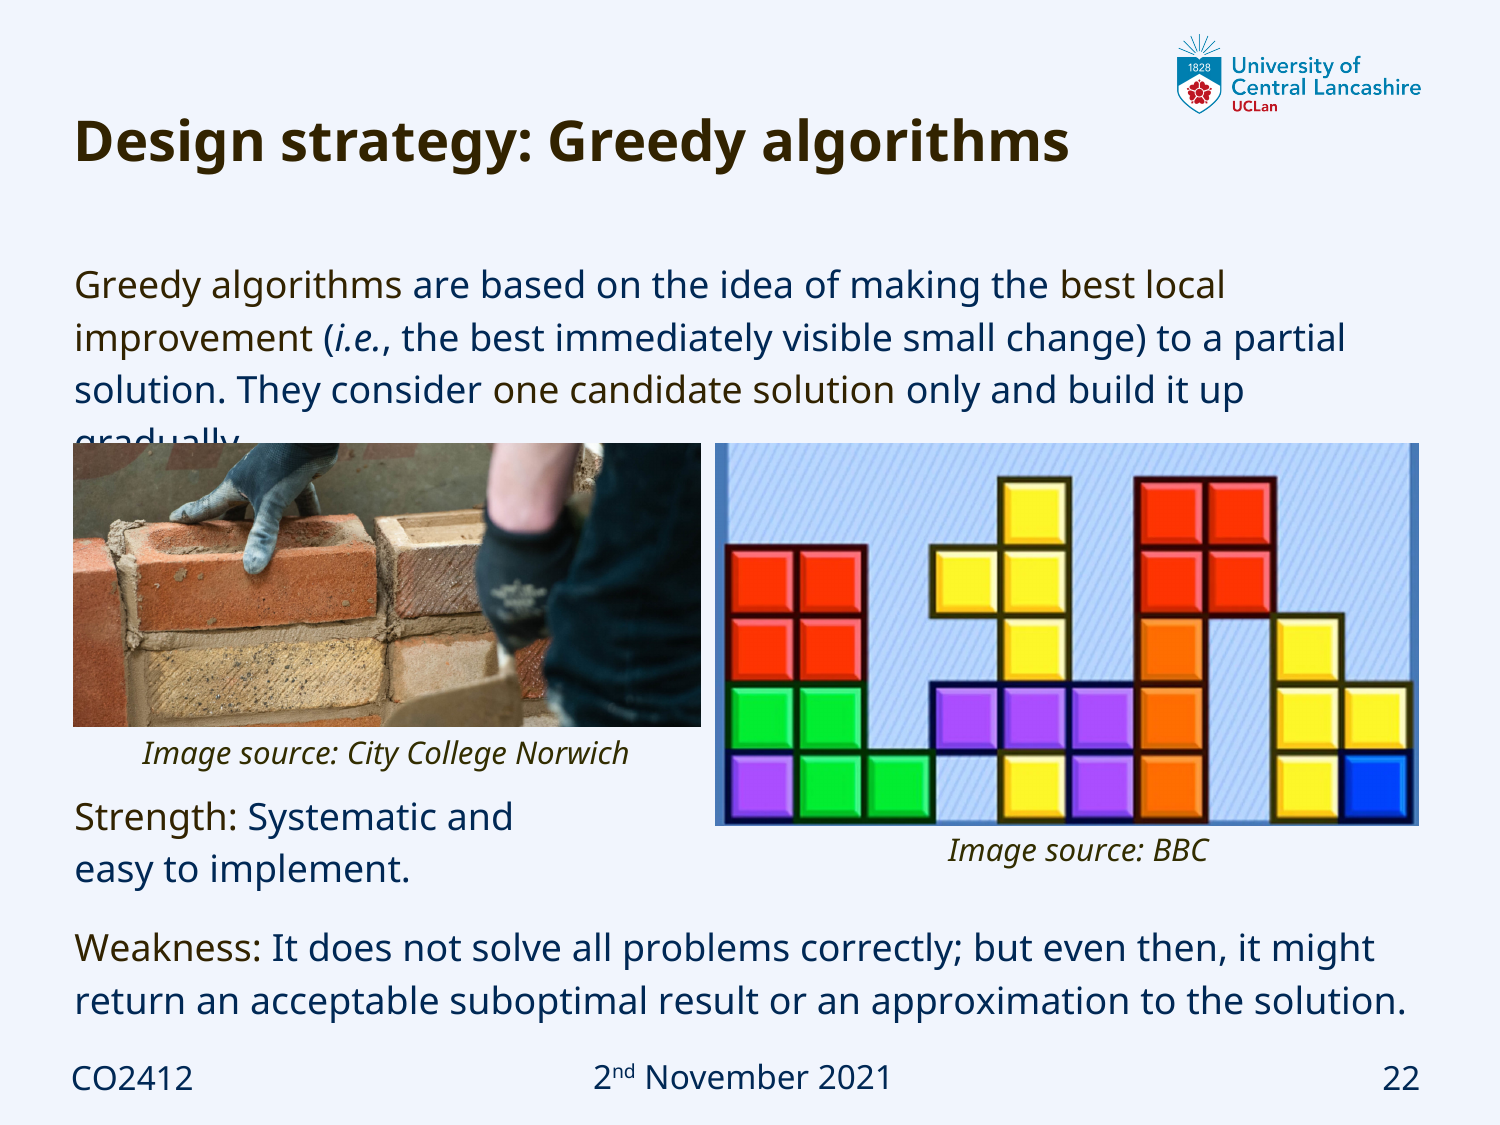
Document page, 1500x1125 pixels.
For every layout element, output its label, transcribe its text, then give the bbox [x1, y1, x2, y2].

text_box Greedy algorithms are based on the idea of making the best local improvement (i.e., the best immediately visible small change) to a partial solution. They consider one candidate solution only and build it up gradually. [59, 246, 1435, 547]
picture [1177, 34, 1421, 93]
title Design strategy: Greedy algorithms [58, 93, 1475, 186]
text_box Image source: City College Norwich [95, 725, 679, 777]
text_box Strength: Systematic and easy to implement. Weakness: It does not solve all problems correctly; but even then, it might return an acceptable suboptimal result or an approximation to the solution. [59, 777, 1435, 1038]
picture [715, 443, 1419, 777]
picture [73, 443, 701, 727]
